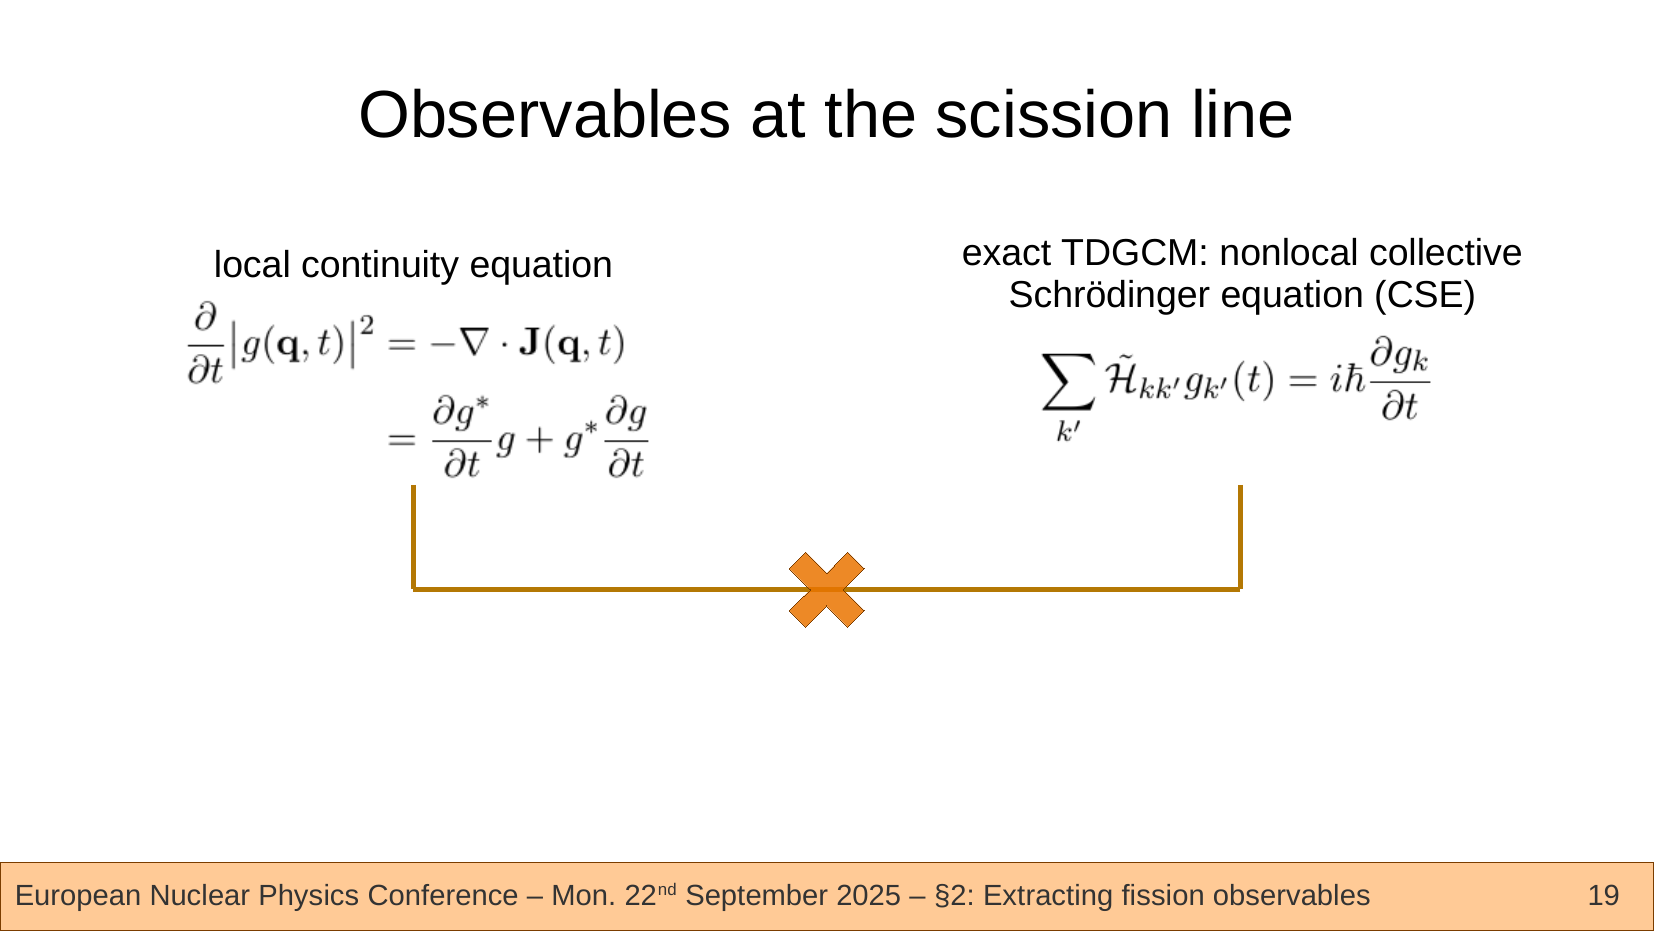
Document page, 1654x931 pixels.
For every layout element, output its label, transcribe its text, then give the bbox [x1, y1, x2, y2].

text_box [1388, 862, 1654, 931]
text_box <number> [1471, 862, 1635, 929]
text_box local continuity equation [79, 236, 748, 294]
text_box European Nuclear Physics Conference – Mon. 22nd September 2025 – §2: Extracting fission observables [0, 854, 1388, 931]
picture [182, 294, 658, 486]
text_box [789, 552, 865, 628]
picture [1032, 325, 1447, 448]
title Observables at the scission line [183, 37, 1471, 193]
text_box exact TDGCM: nonlocal collective Schrödinger equation (CSE) [937, 224, 1548, 324]
